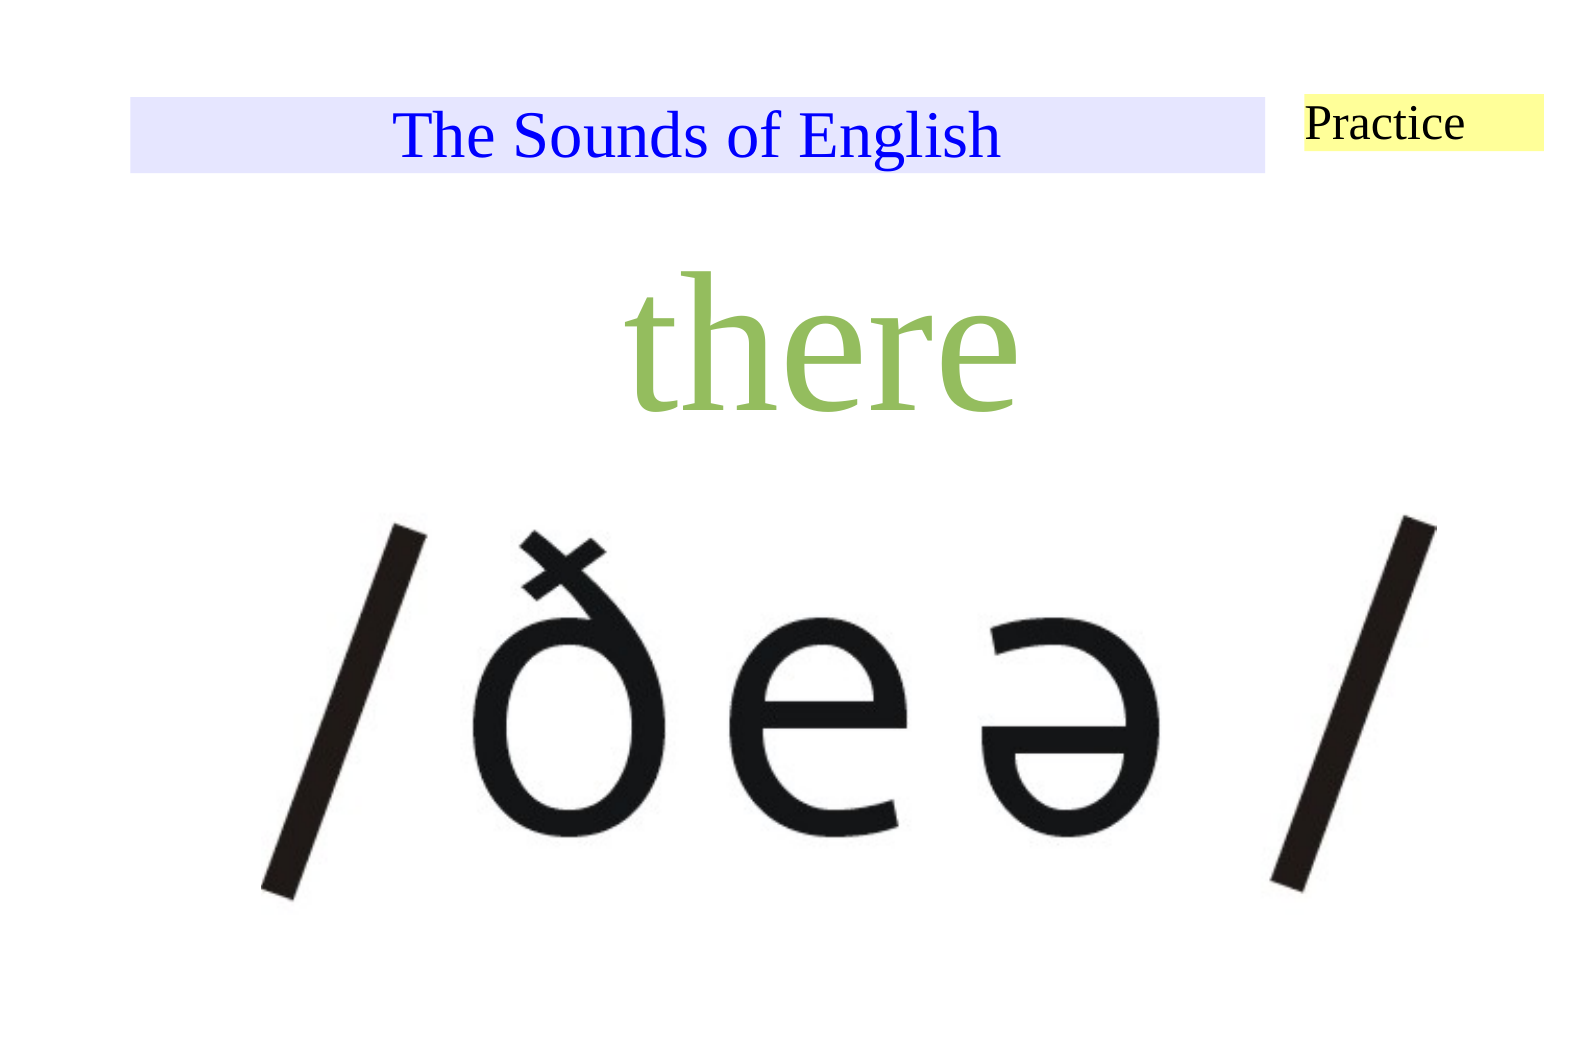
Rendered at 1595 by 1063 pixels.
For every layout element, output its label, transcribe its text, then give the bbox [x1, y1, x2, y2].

picture [261, 447, 1437, 942]
text_box Practice [1304, 94, 1544, 152]
text_box The Sounds of English [130, 97, 1266, 174]
text_box there [548, 227, 1099, 447]
